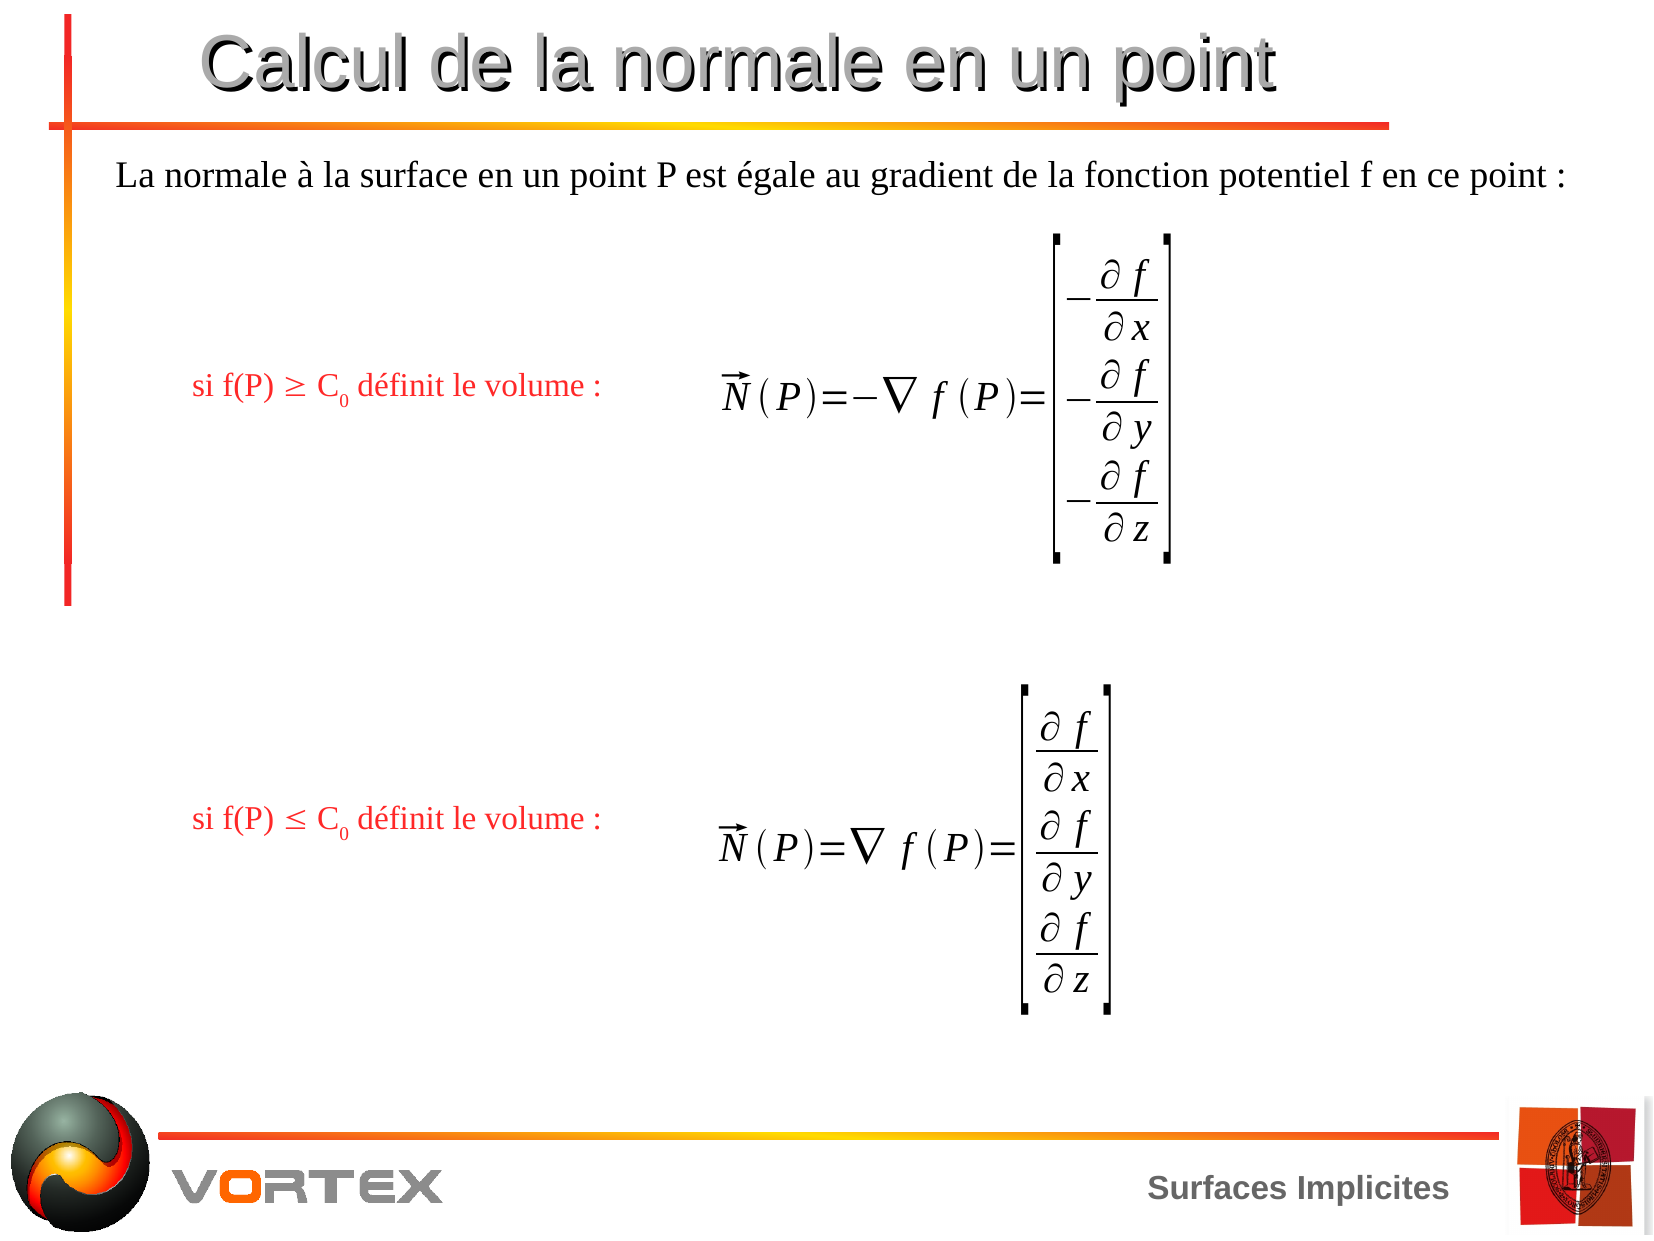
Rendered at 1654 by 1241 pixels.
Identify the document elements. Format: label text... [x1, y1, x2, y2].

list La normale à la surface en un point P est égale au gradient de la fonction potentiel f en ce point : si f(P)  C0 définit le volume : si f(P)  C0 définit le volume : [97, 153, 1571, 1109]
picture [11, 1092, 443, 1232]
chart [712, 232, 1181, 567]
chart [709, 683, 1122, 1018]
title Calcul de la normale en un point [82, 4, 1392, 120]
picture [1505, 1096, 1653, 1235]
